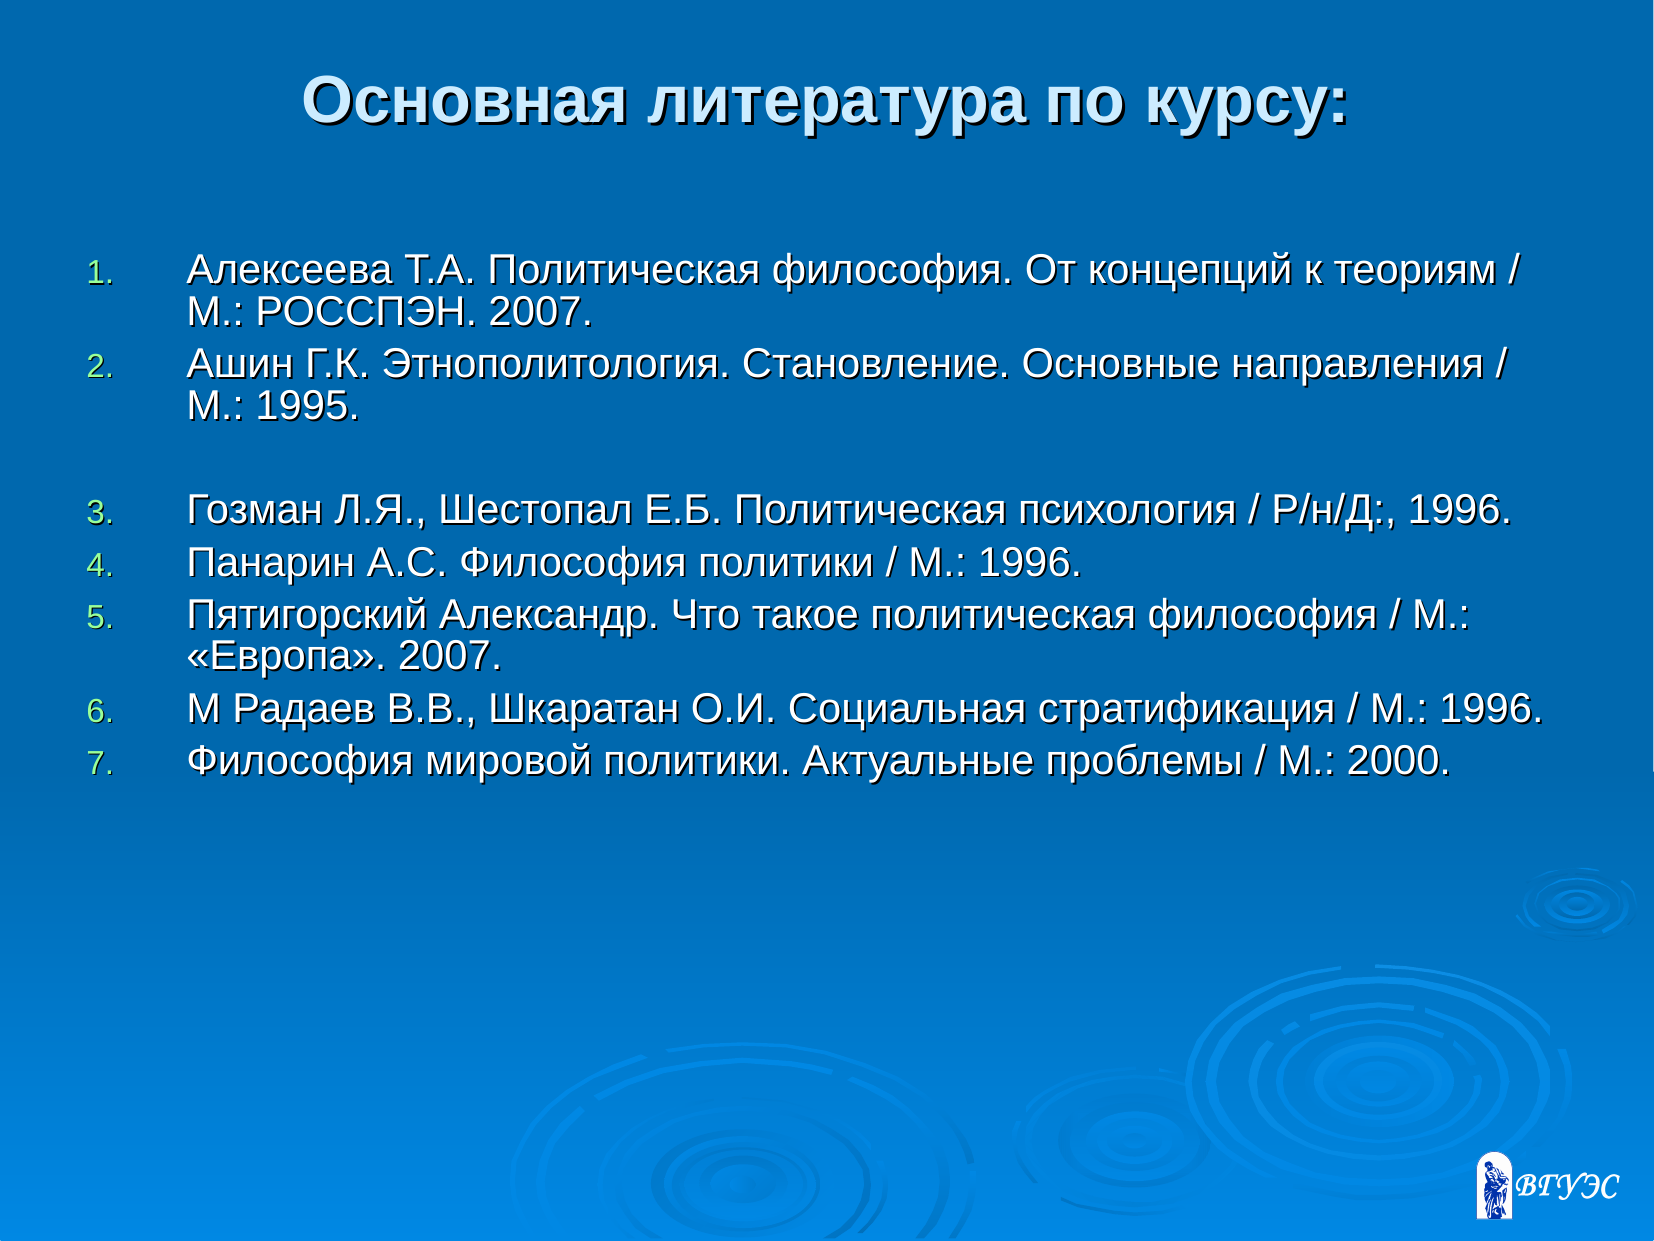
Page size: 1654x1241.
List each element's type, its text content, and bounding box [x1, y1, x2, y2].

subtitle Алексеева Т.А. Политическая философия. От концепций к теориям / М.: РОССПЭН. 2007. Ашин Г.К. Этнополитология. Становление. Основные направления / М.: 1995. Гозман Л.Я., Шестопал Е.Б. Политическая психология / Р/н/Д:, 1996. Панарин А.С. Философия политики / М.: 1996. Пятигорский Александр. Что такое политическая философия / М.: «Европа». 2007. М Радаев В.В., Шкаратан О.И. Социальная стратификация / М.: 1996. Философия мировой политики. Актуальные проблемы / М.: 2000. [71, 242, 1574, 1211]
title Основная литература по курсу: [123, 38, 1530, 145]
picture [1476, 1151, 1621, 1220]
